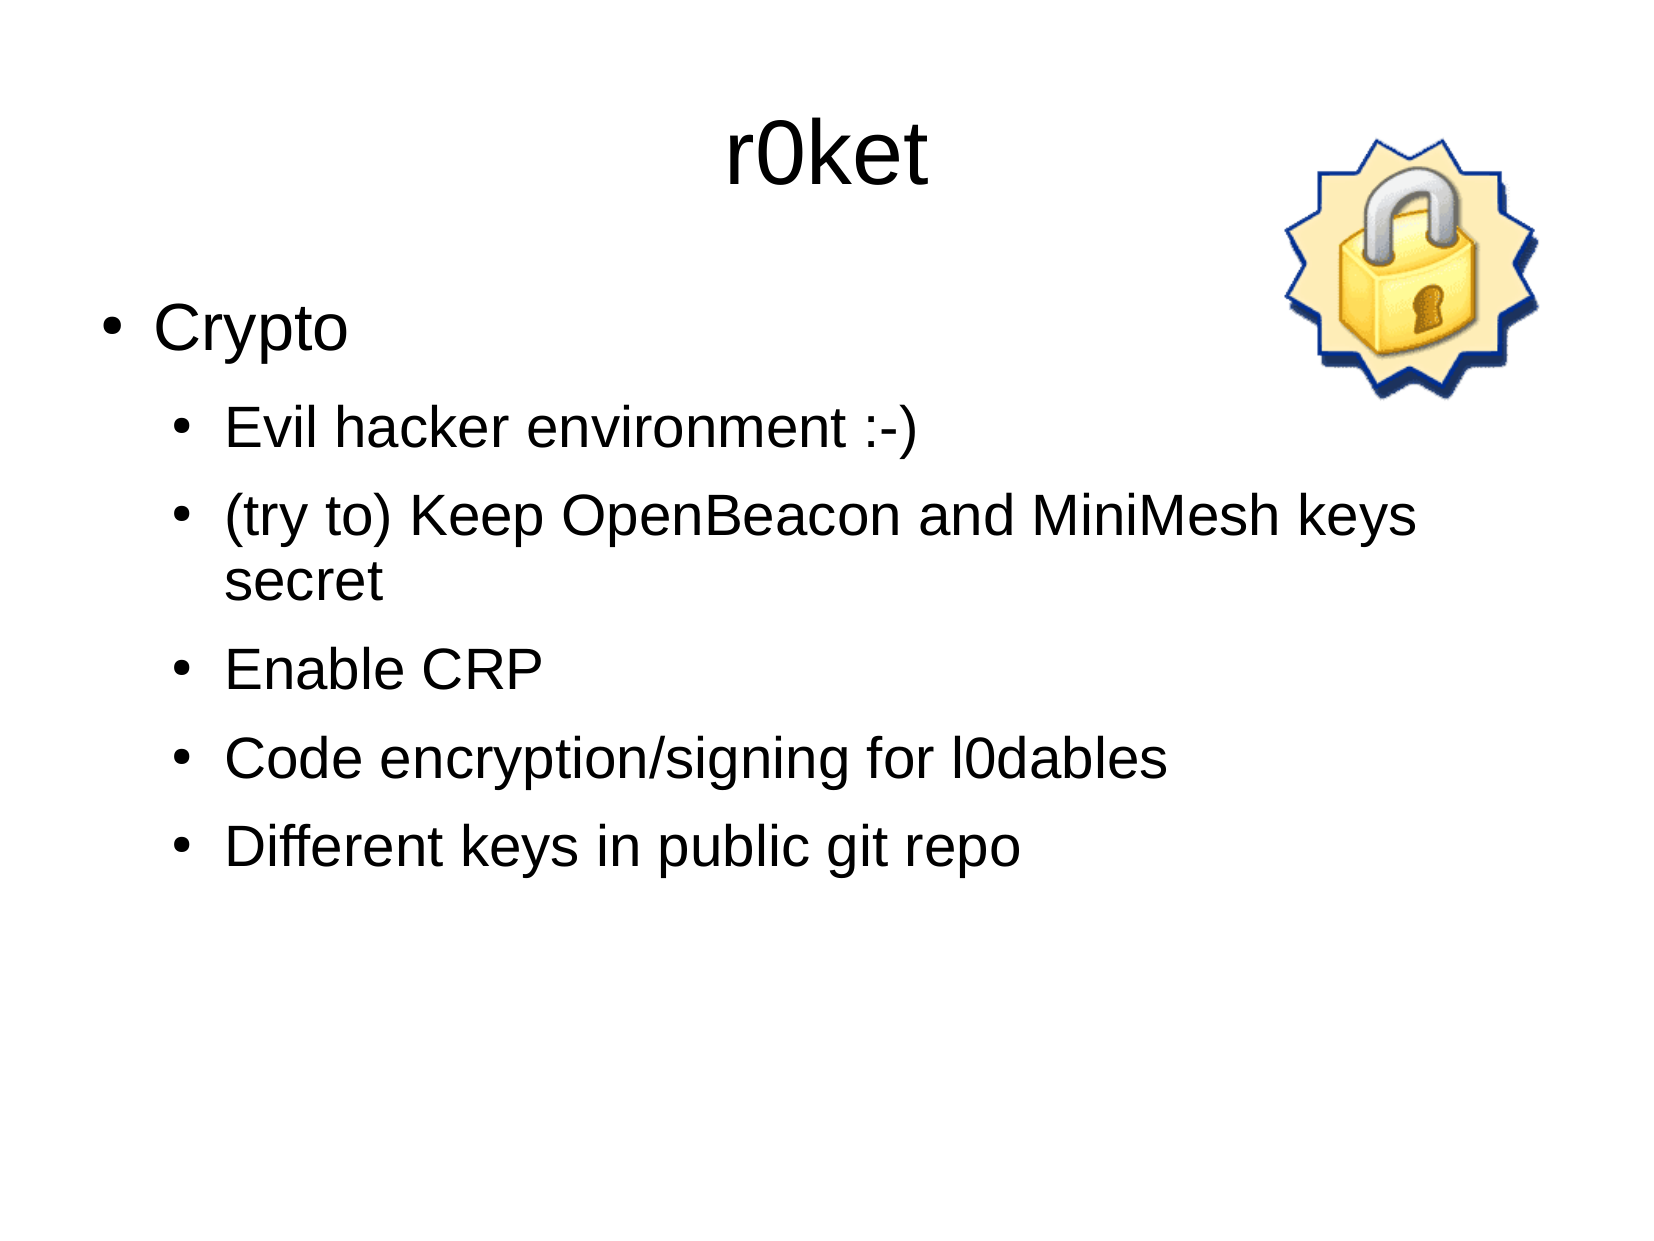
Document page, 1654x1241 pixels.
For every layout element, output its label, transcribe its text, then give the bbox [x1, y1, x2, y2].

title r0ket [82, 49, 1571, 257]
picture [1261, 118, 1565, 414]
list Crypto Evil hacker environment :-) (try to) Keep OpenBeacon and MiniMesh keys secret Enable CRP Code encryption/signing for l0dables Different keys in public git repo [82, 290, 1571, 1109]
